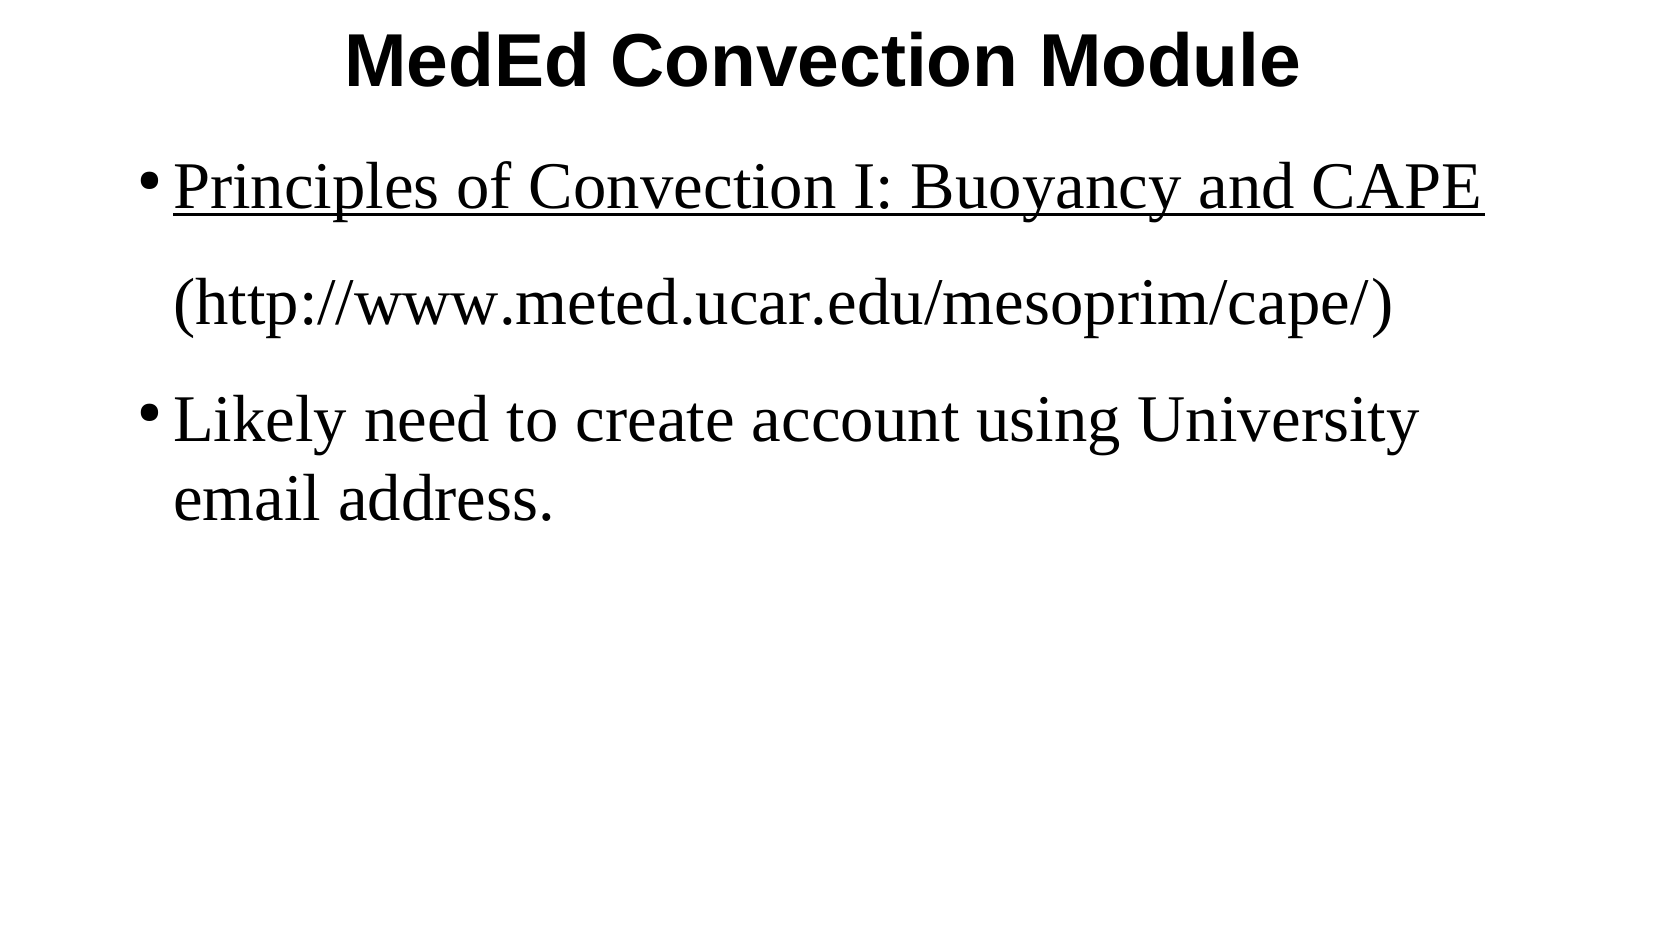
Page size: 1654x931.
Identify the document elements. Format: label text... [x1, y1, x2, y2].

title MedEd Convection Module [0, 5, 1651, 107]
text_box Principles of Convection I: Buoyancy and CAPE (http://www.meted.ucar.edu/mesoprim/cape/) Likely need to create account using University email address. [84, 134, 1538, 542]
